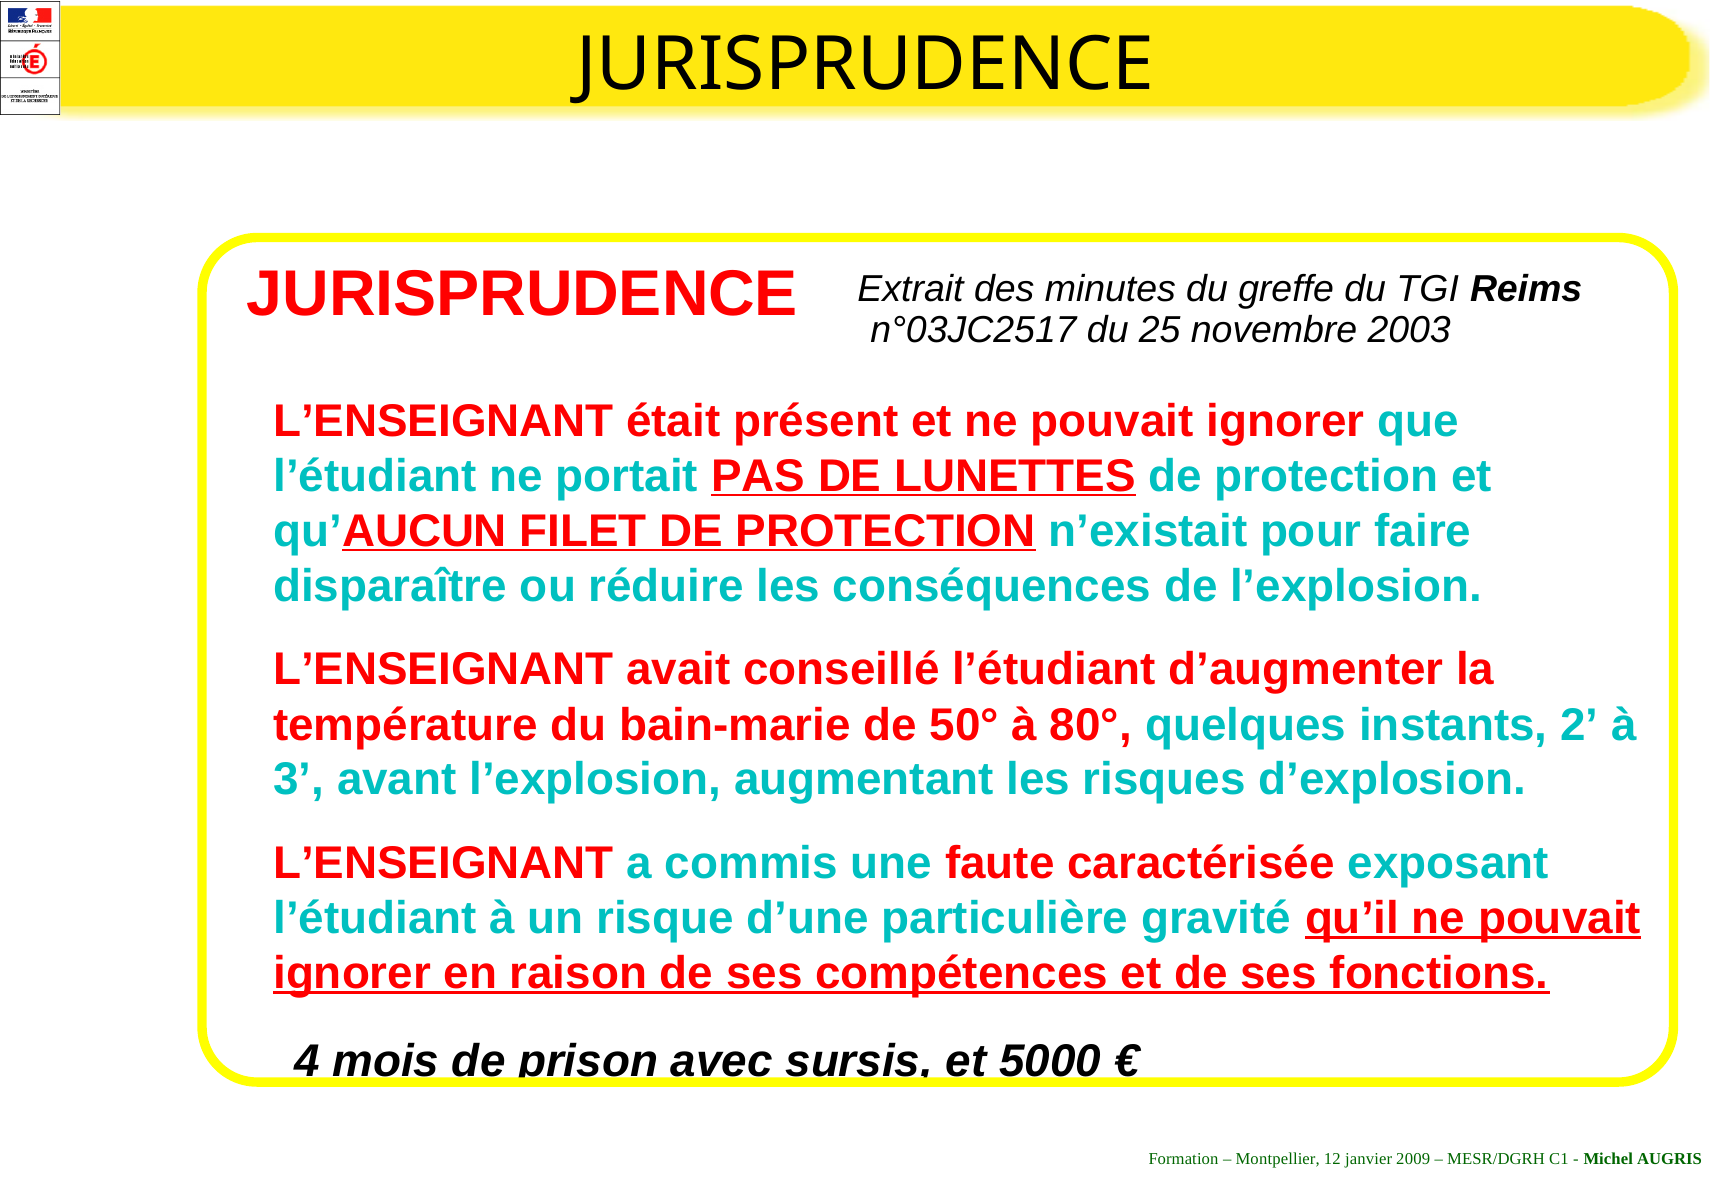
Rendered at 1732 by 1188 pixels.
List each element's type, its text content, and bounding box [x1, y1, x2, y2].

picture [0, 0, 1710, 121]
text_box Extrait des minutes du greffe du TGI Reims [840, 255, 1600, 318]
text_box L’ENSEIGNANT était présent et ne pouvait ignorer que l’étudiant ne portait PAS DE LUNETTES de protection et qu’AUCUN FILET DE PROTECTION n’existait pour faire disparaître ou réduire les conséquences de l’explosion. L’ENSEIGNANT avait conseillé l’étudiant d’augmenter la température du bain-marie de 50° à 80°, quelques instants, 2’ à 3’, avant l’explosion, augmentant les risques d’explosion. L’ENSEIGNANT a commis une faute caractérisée exposant l’étudiant à un risque d’une particulière gravité qu’il ne pouvait ignorer en raison de ses compétences et de ses fonctions. [256, 382, 1668, 1007]
text_box JURISPRUDENCE [230, 243, 816, 337]
text_box JURISPRUDENCE [3, 0, 1729, 113]
text_box 4 mois de prison avec sursis, et 5000 € [277, 1087, 1157, 1095]
text_box n°03JC2517 du 25 novembre 2003 [853, 296, 1468, 359]
text_box 4 mois de prison avec sursis, et 5000 € [277, 1022, 1157, 1077]
